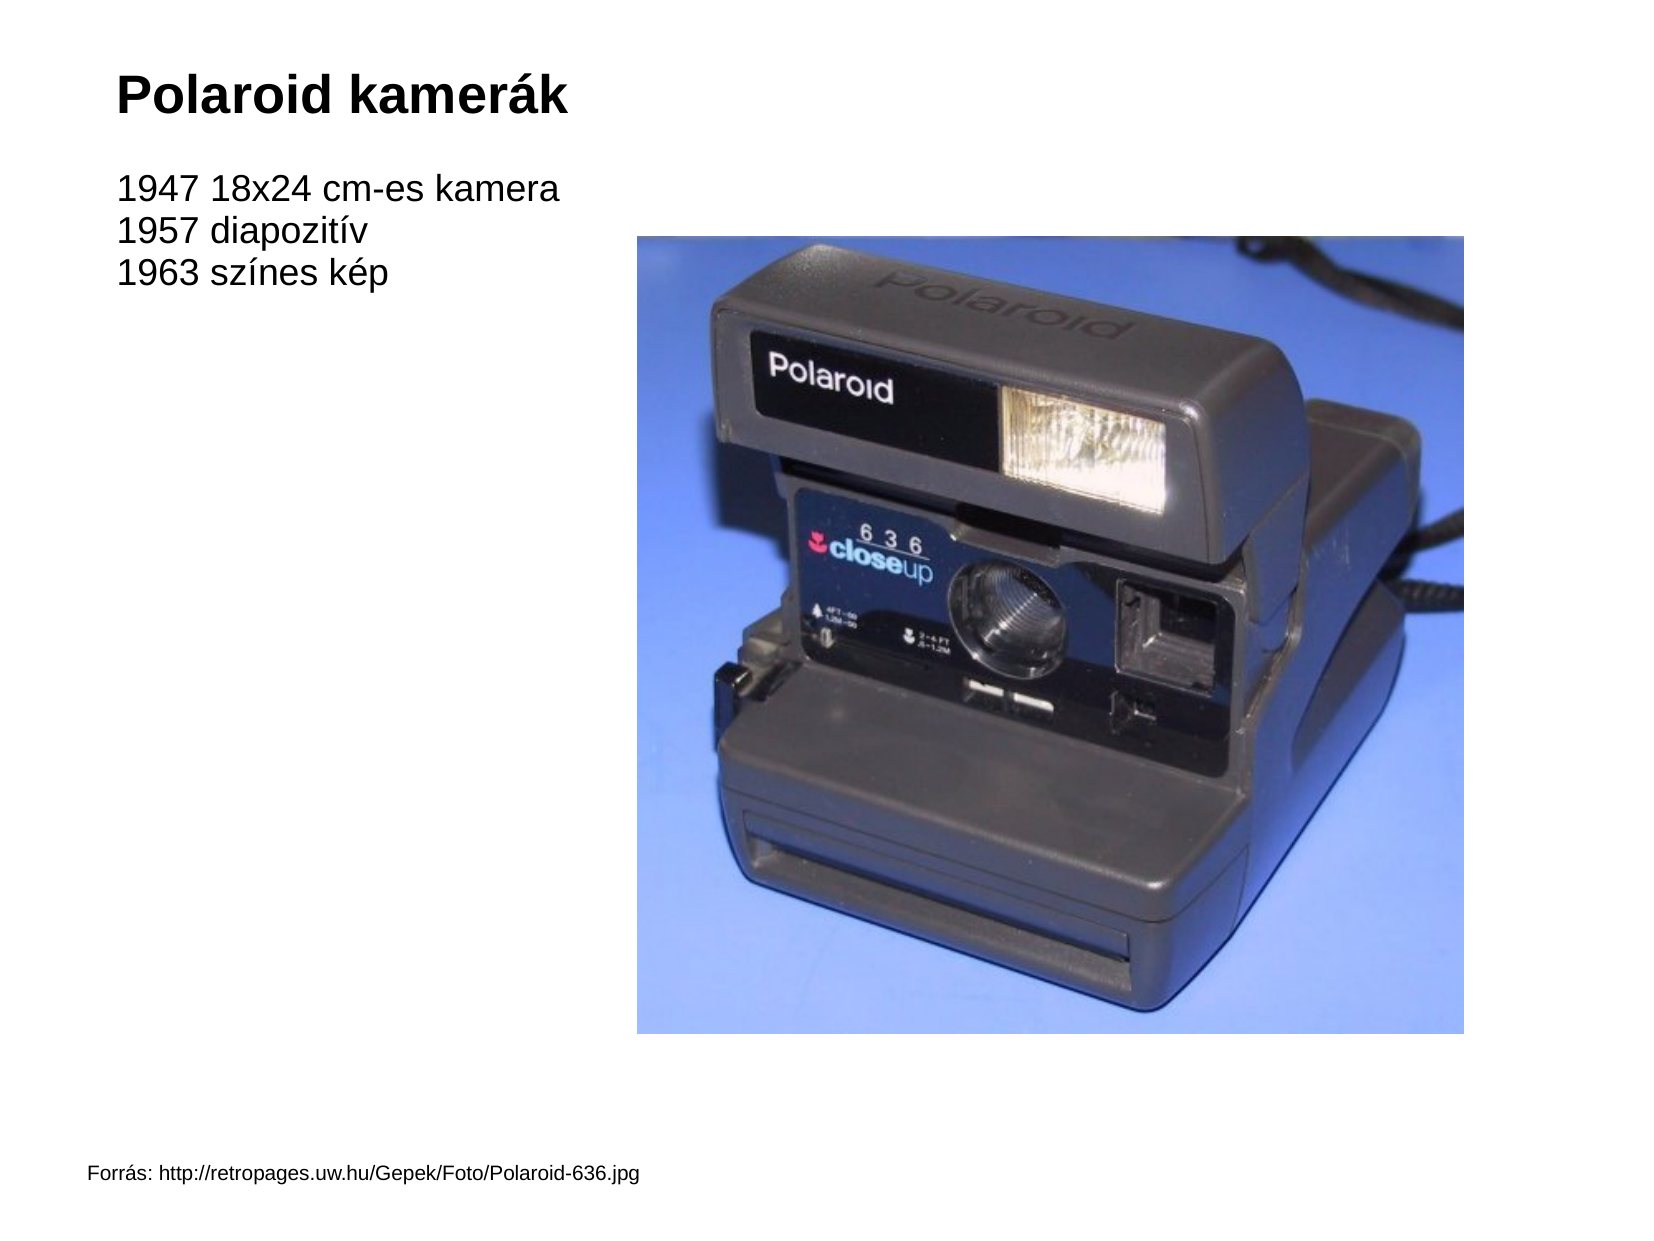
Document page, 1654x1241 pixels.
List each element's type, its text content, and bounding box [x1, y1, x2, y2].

text_box Polaroid kamerák 1947 18x24 cm-es kamera 1957 diapozitív 1963 színes kép [101, 57, 585, 303]
picture [637, 236, 1464, 1034]
text_box Forrás: http://retropages.uw.hu/Gepek/Foto/Polaroid-636.jpg [72, 1154, 656, 1193]
